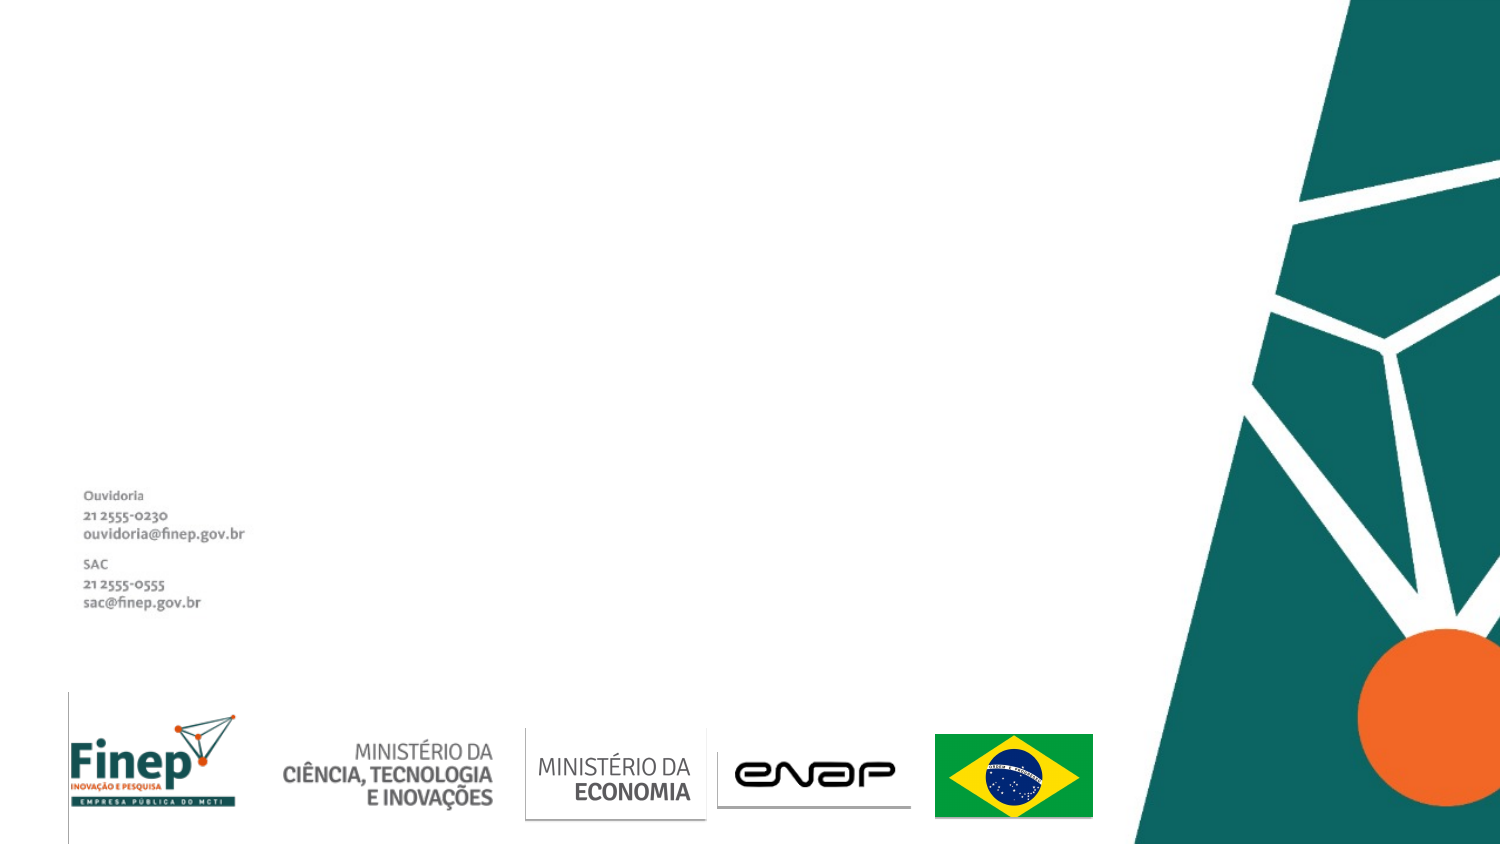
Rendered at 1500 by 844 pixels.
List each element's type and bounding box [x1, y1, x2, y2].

picture [935, 734, 1093, 818]
picture [717, 748, 913, 806]
text_box [522, 689, 882, 819]
picture [525, 724, 707, 819]
